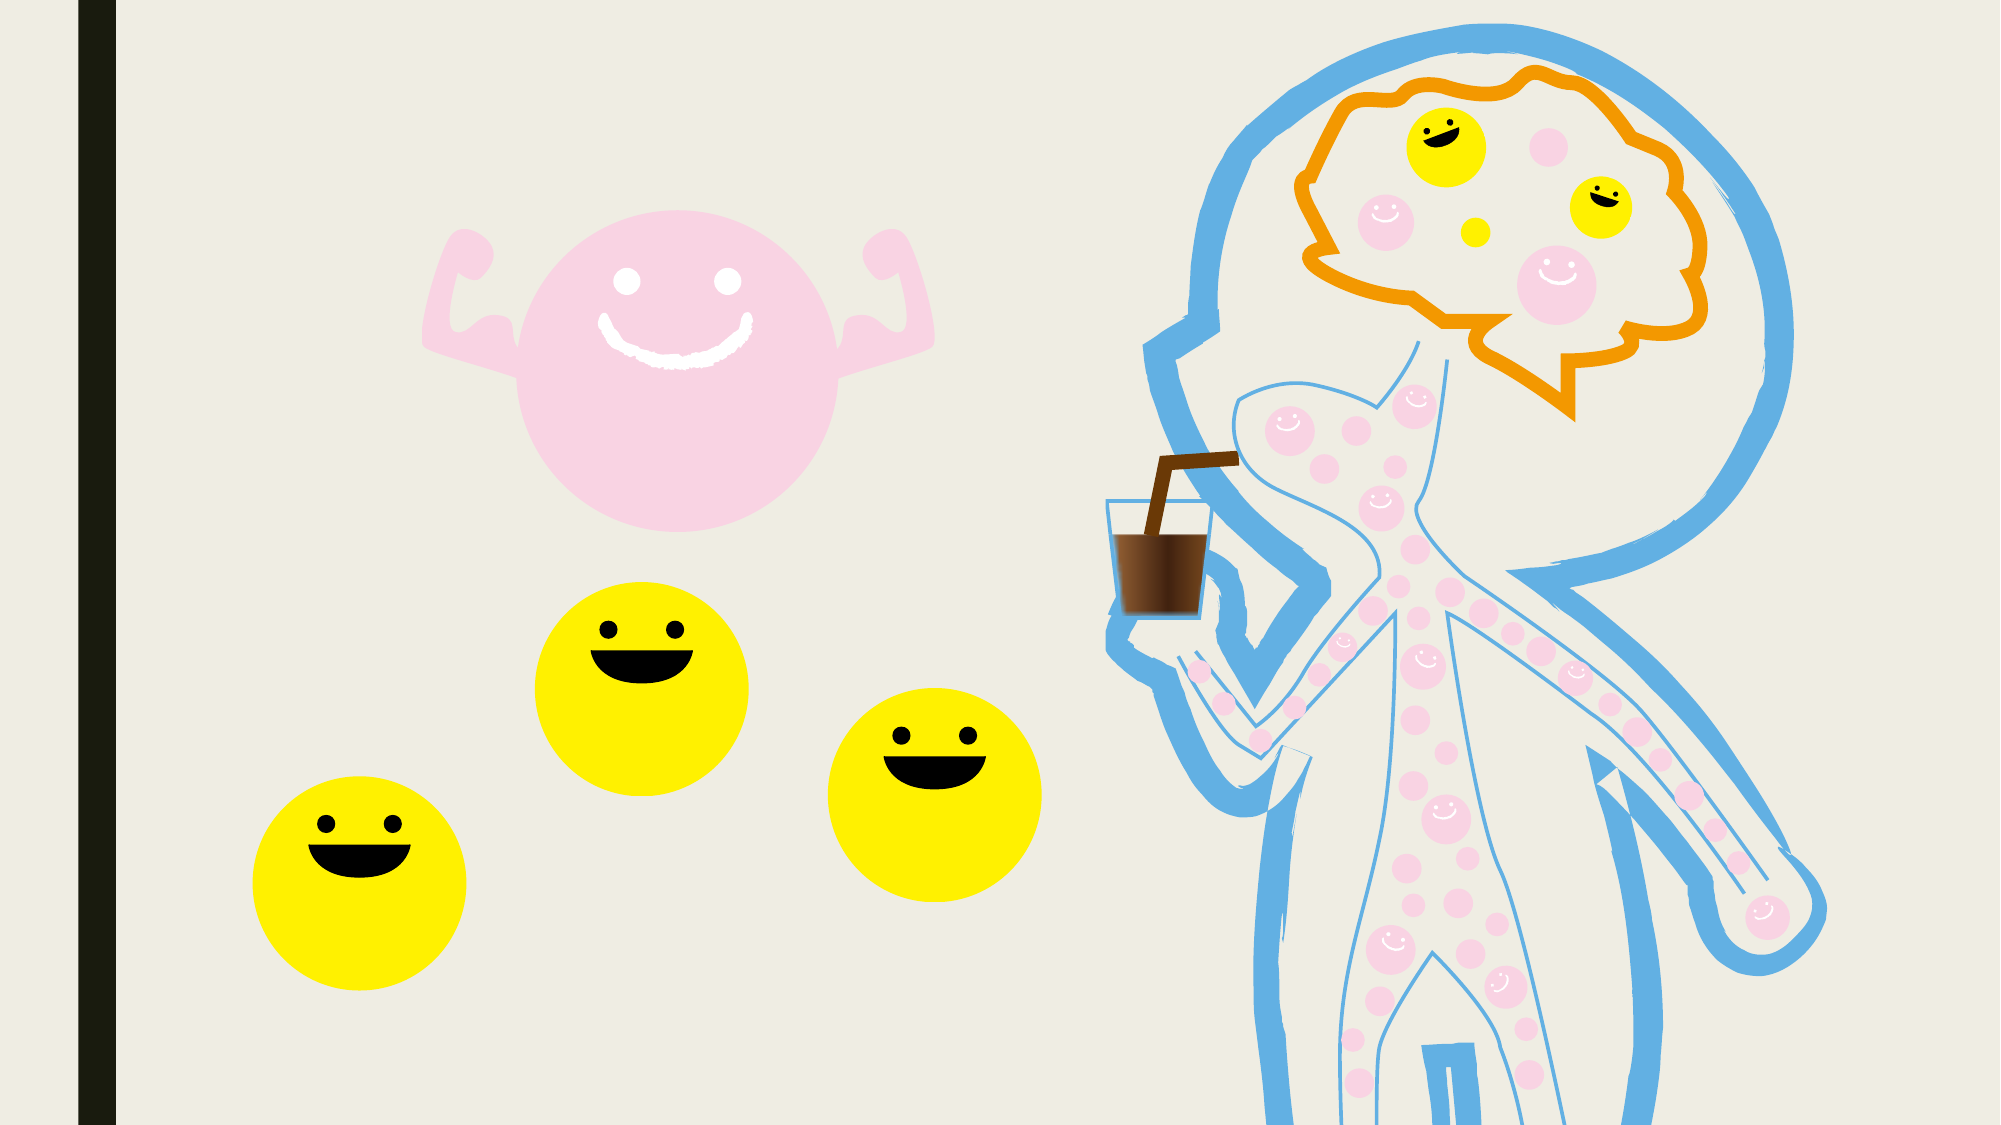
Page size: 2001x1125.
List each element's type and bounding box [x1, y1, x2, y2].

picture [1105, 23, 1828, 1125]
picture [827, 688, 1043, 902]
picture [422, 210, 936, 532]
picture [534, 582, 750, 796]
picture [252, 776, 467, 991]
